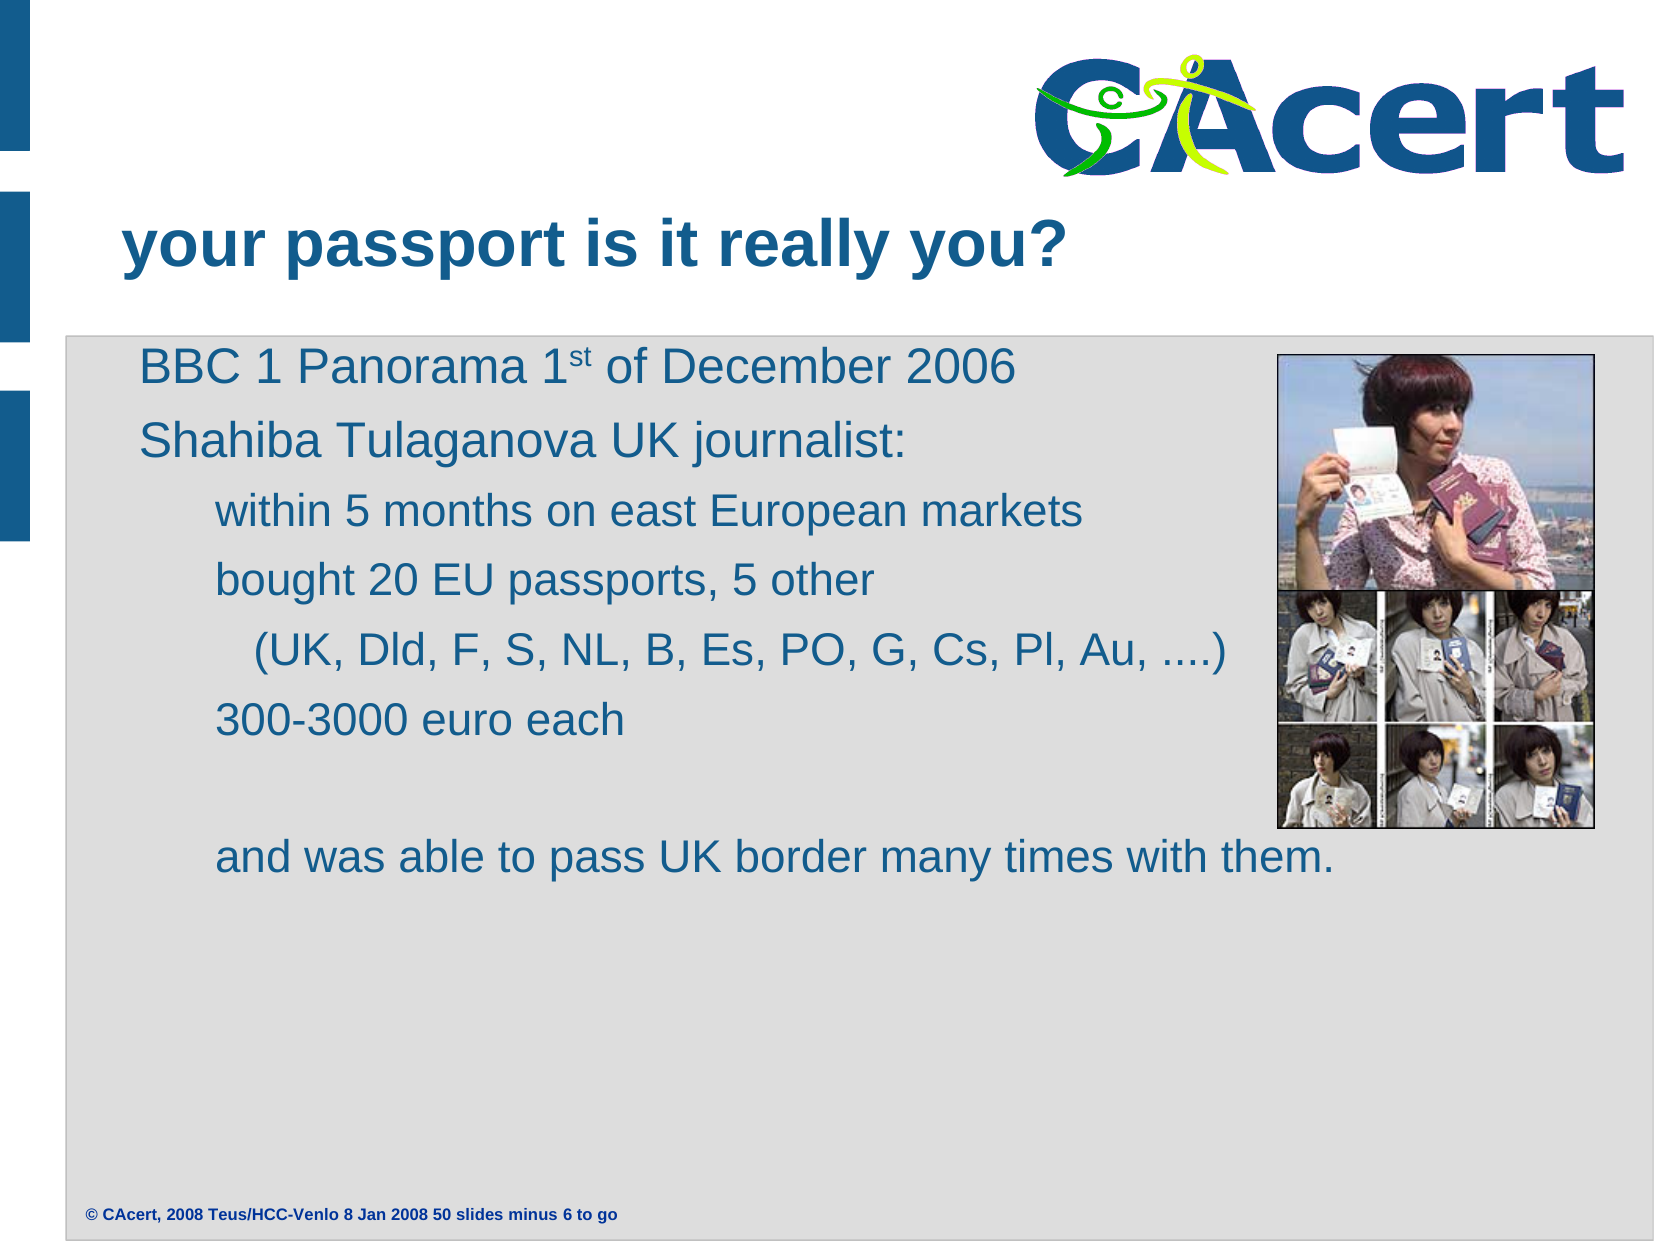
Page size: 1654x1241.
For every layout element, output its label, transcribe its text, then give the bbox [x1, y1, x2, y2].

list BBC 1 Panorama 1st of December 2006 Shahiba Tulaganova UK journalist: within 5 months on east European markets bought 20 EU passports, 5 other (UK, Dld, F, S, NL, B, Es, PO, G, Cs, Pl, Au, ....)‏ 300-3000 euro each and was able to pass UK border many times with them. [121, 344, 1596, 1008]
picture [1277, 354, 1595, 829]
picture [1033, 53, 1625, 178]
title your passport is it really you? [121, 184, 1534, 309]
